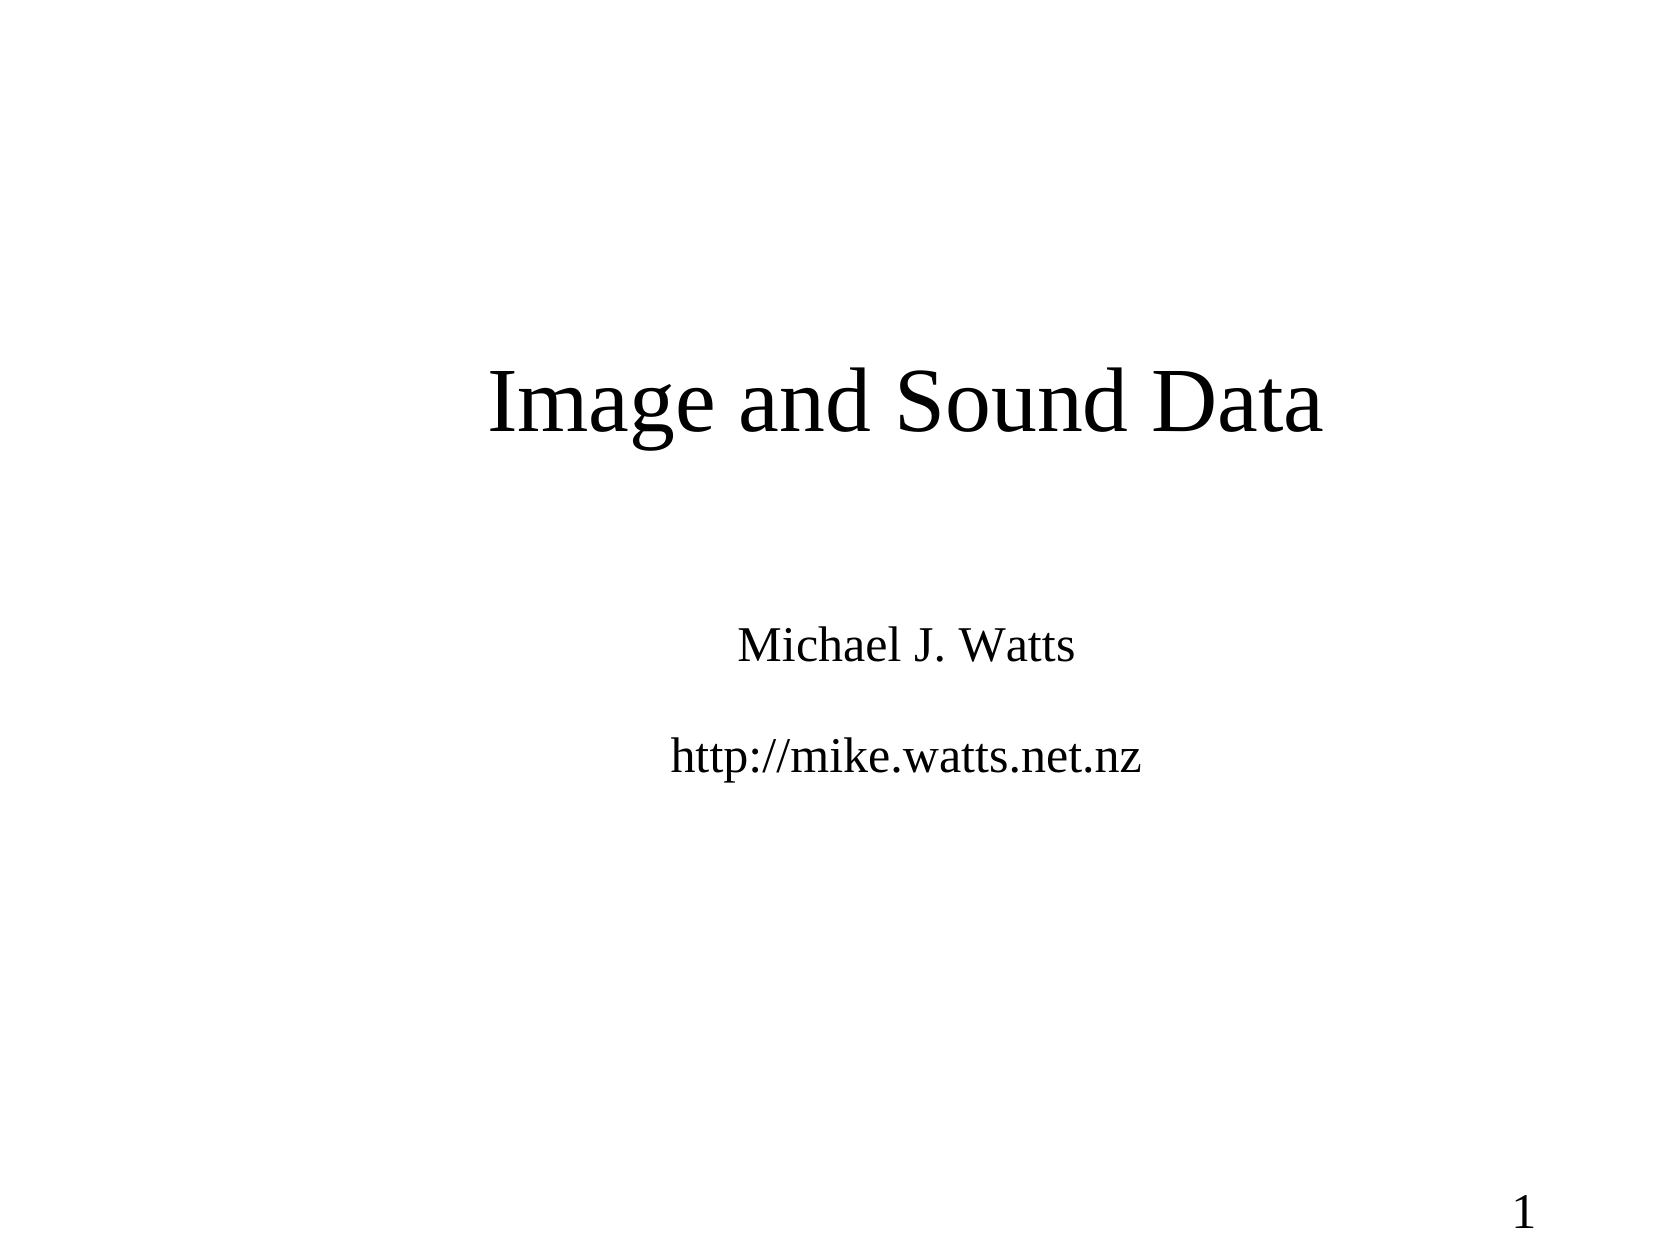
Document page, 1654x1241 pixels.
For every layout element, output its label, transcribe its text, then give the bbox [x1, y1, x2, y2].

text_box <number> [1511, 1183, 1654, 1241]
text_box Image and Sound Data Michael J. Watts http://mike.watts.net.nz [380, 349, 1433, 913]
